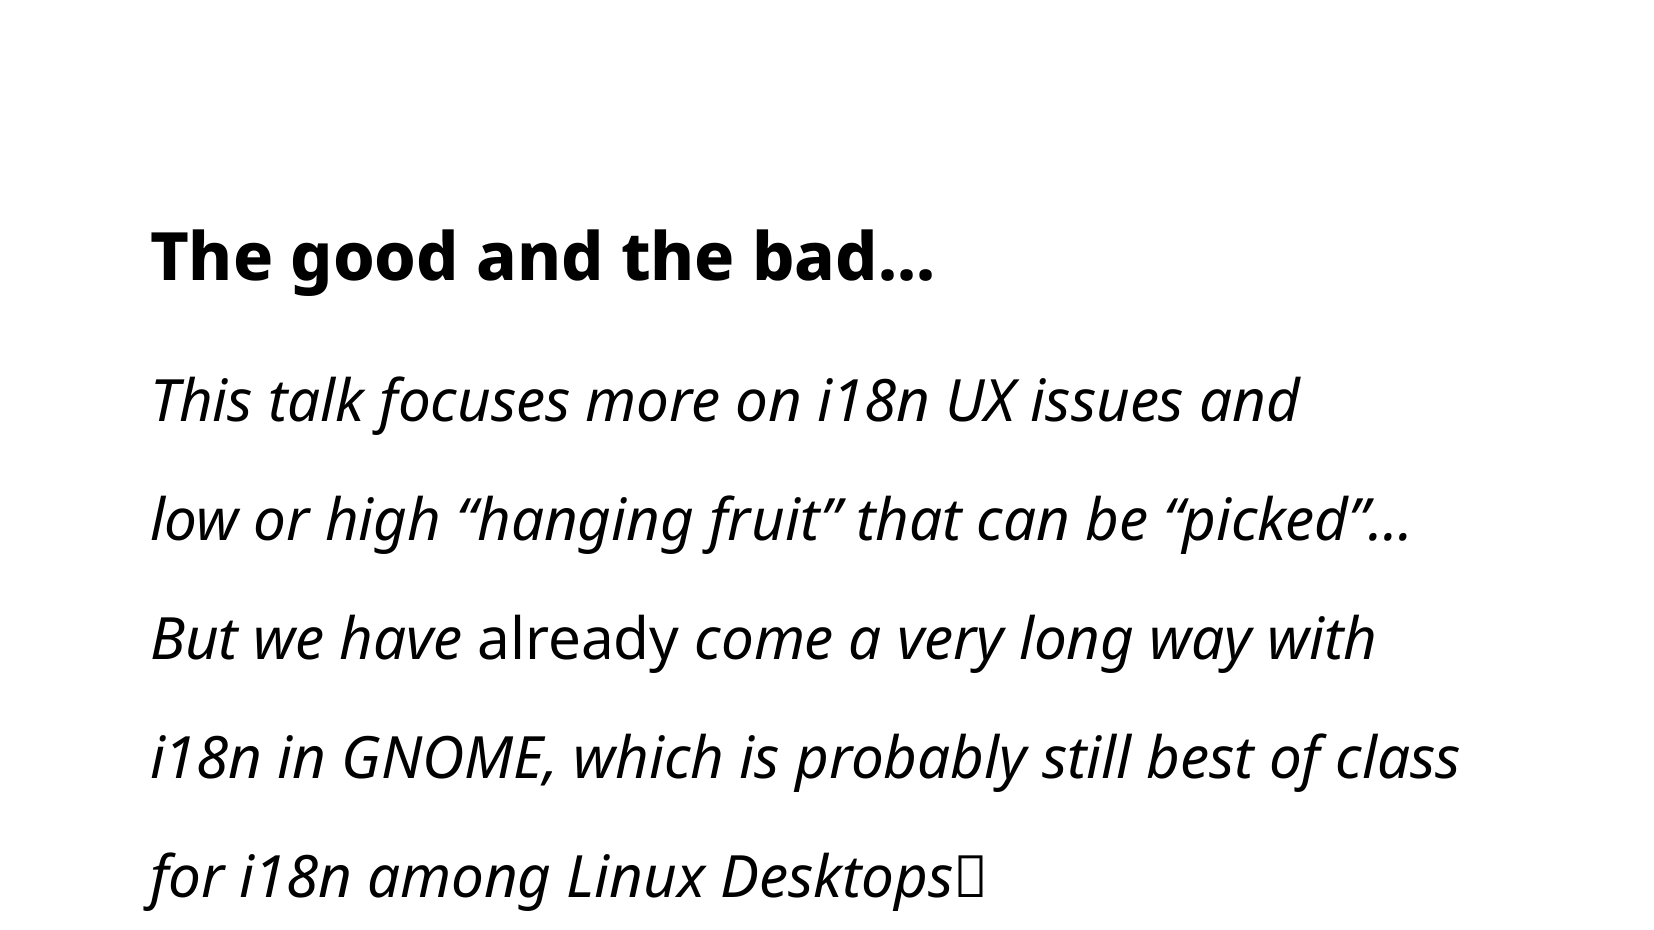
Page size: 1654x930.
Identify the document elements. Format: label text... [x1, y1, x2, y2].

title The good and the bad... [150, 144, 1501, 301]
subtitle This talk focuses more on i18n UX issues and low or high “hanging fruit” that can be “picked”… But we have already come a very long way with i18n in GNOME, which is probably still best of class for i18n among Linux Desktops🙏 [150, 319, 1501, 915]
